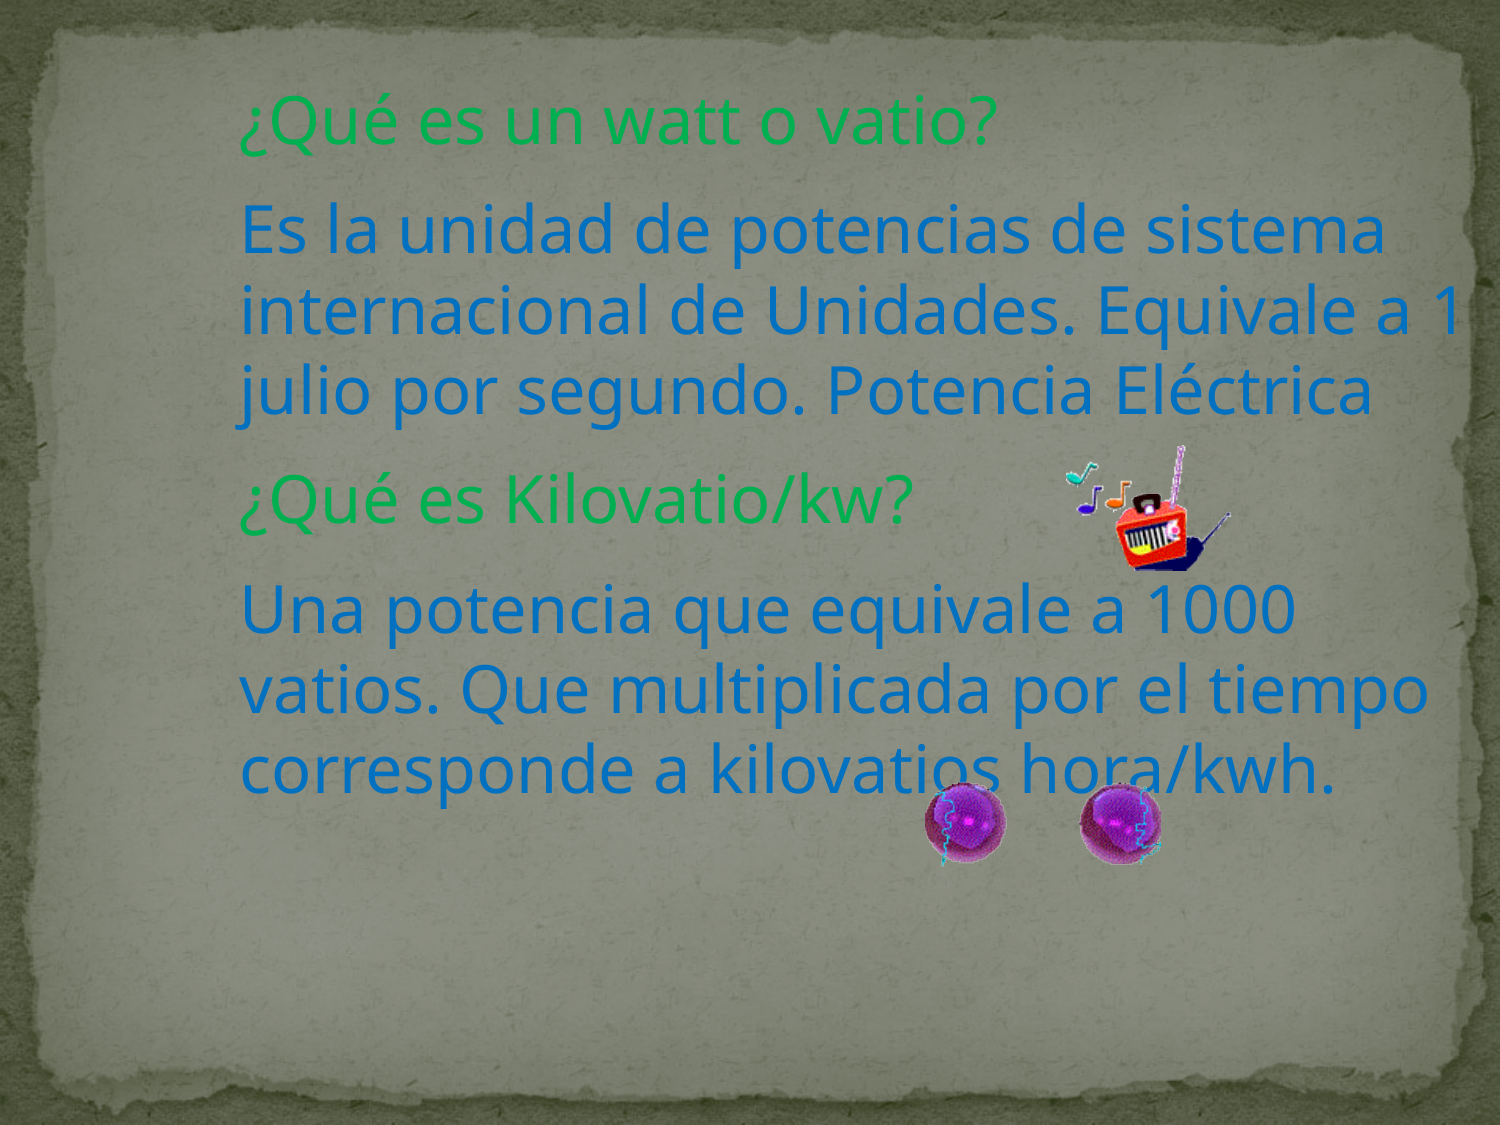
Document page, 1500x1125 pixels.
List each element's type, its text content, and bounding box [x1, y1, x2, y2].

list ¿Qué es un watt o vatio? Es la unidad de potencias de sistema internacional de Unidades. Equivale a 1 julio por segundo. Potencia Eléctrica ¿Qué es Kilovatio/kw? Una potencia que equivale a 1000 vatios. Que multiplicada por el tiempo corresponde a kilovatios hora/kwh. [225, 70, 1500, 1043]
picture [925, 773, 1161, 879]
picture [1066, 445, 1239, 571]
